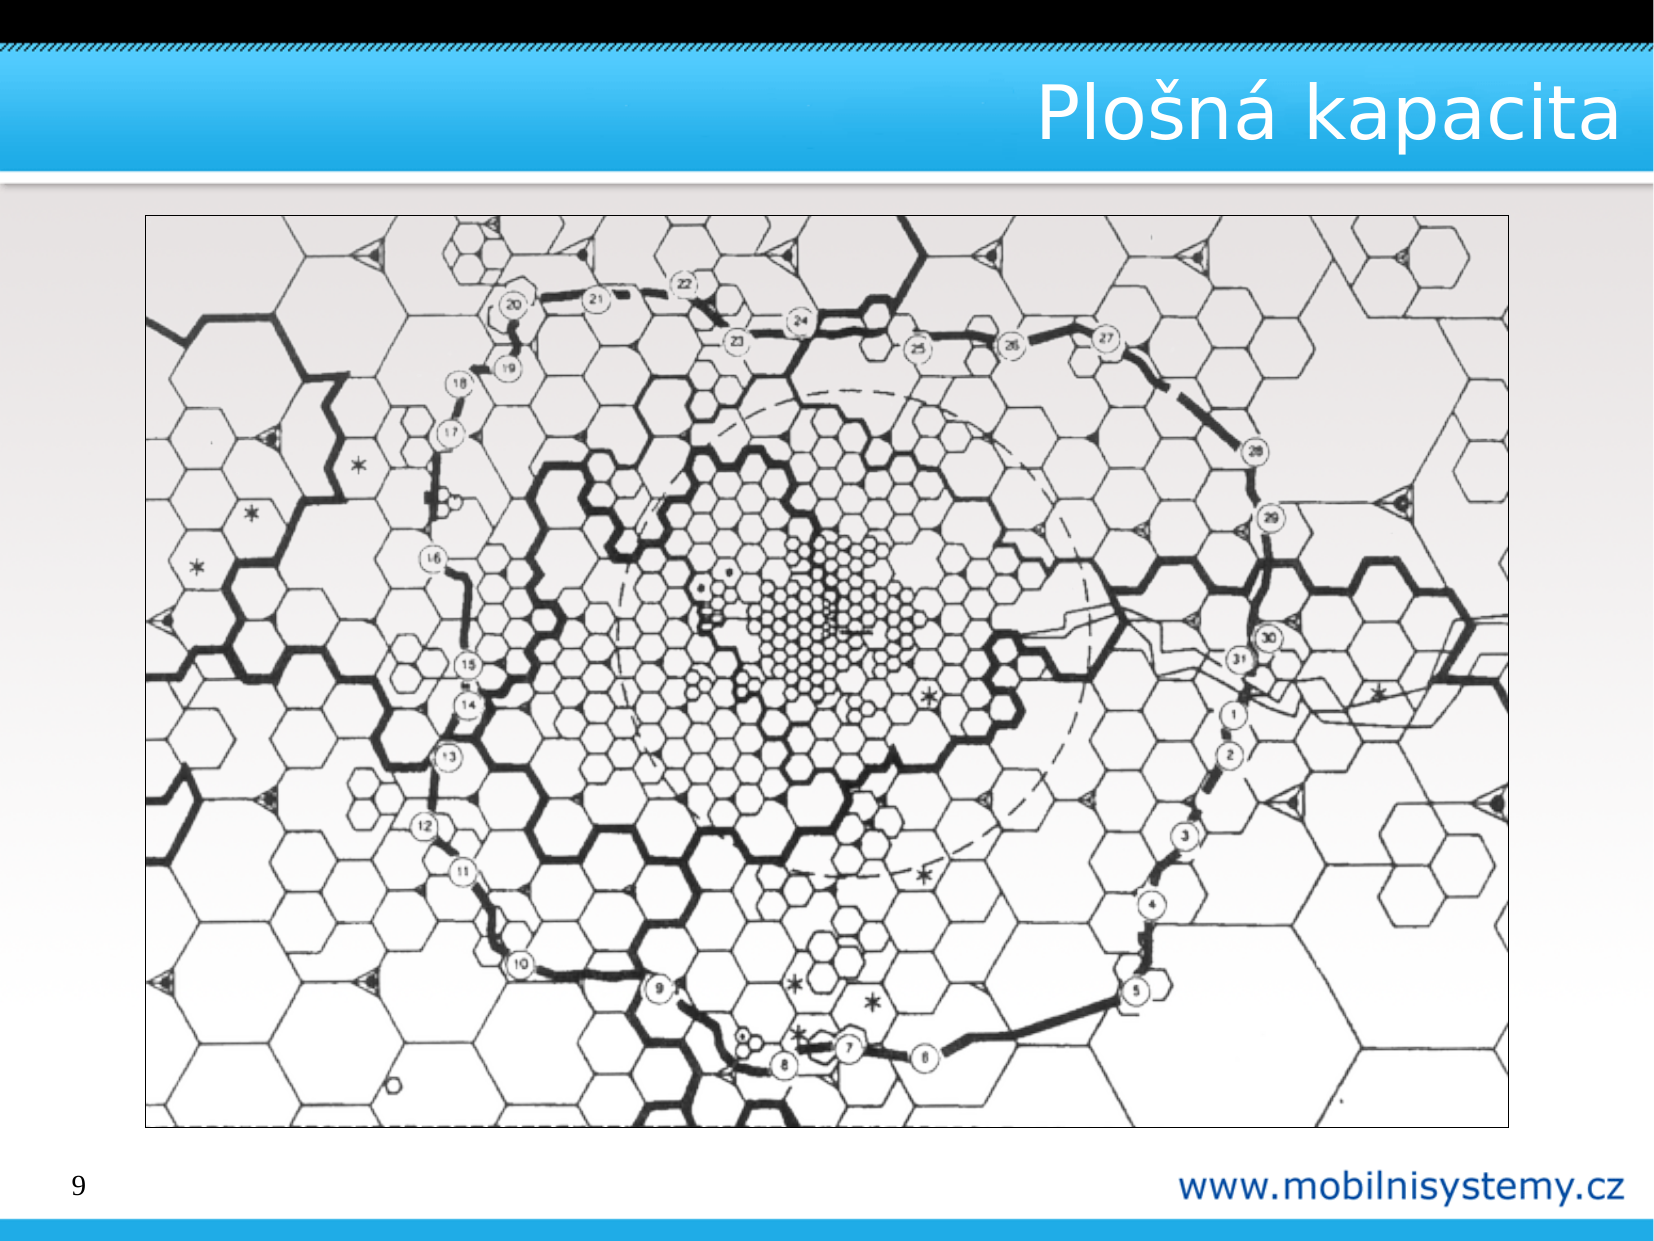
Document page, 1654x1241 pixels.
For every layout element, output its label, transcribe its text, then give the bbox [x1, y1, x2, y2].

title Plošná kapacita [29, 49, 1625, 178]
picture [0, 0, 1654, 1241]
